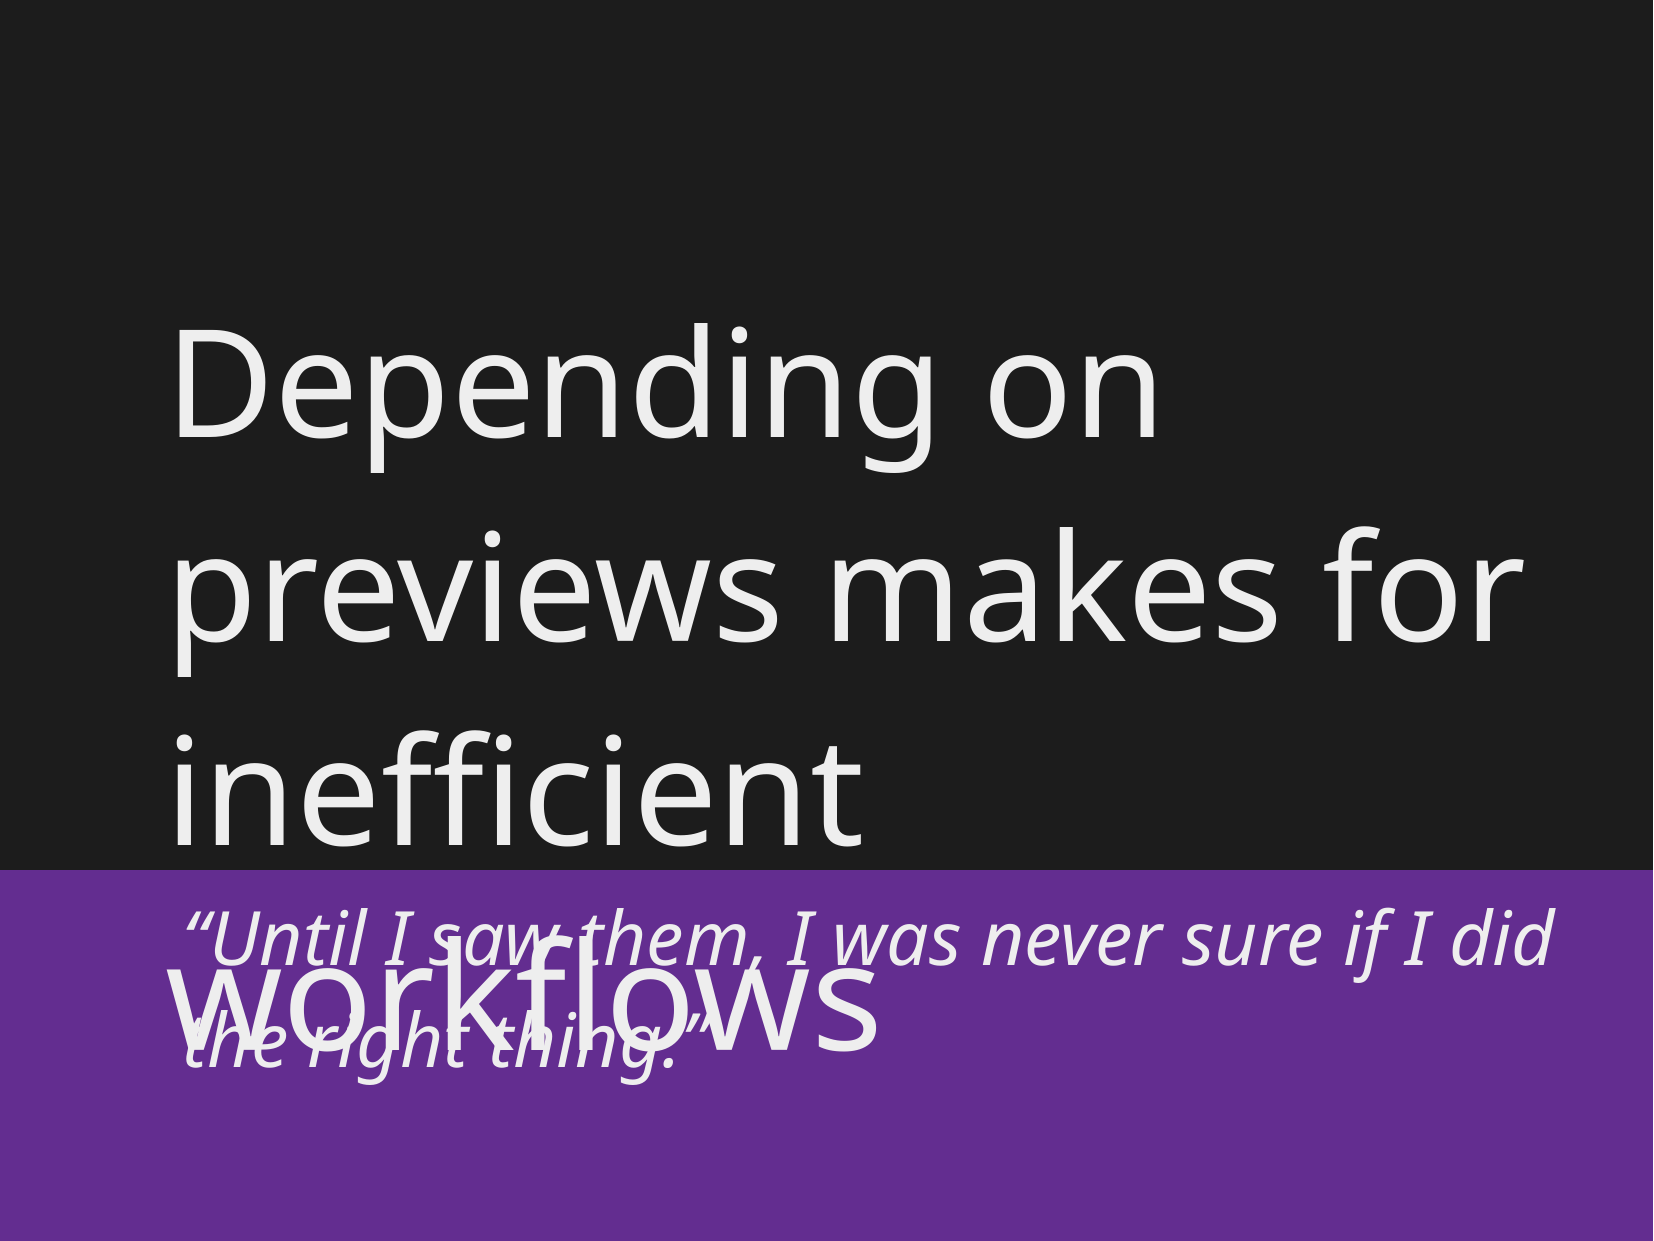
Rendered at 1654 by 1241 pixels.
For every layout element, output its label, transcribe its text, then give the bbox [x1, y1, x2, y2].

list “Until I saw them, I was never sure if I did the right thing.” [165, 885, 1571, 1241]
title Depending on previews makes for inefficient workflows [165, 72, 1571, 796]
